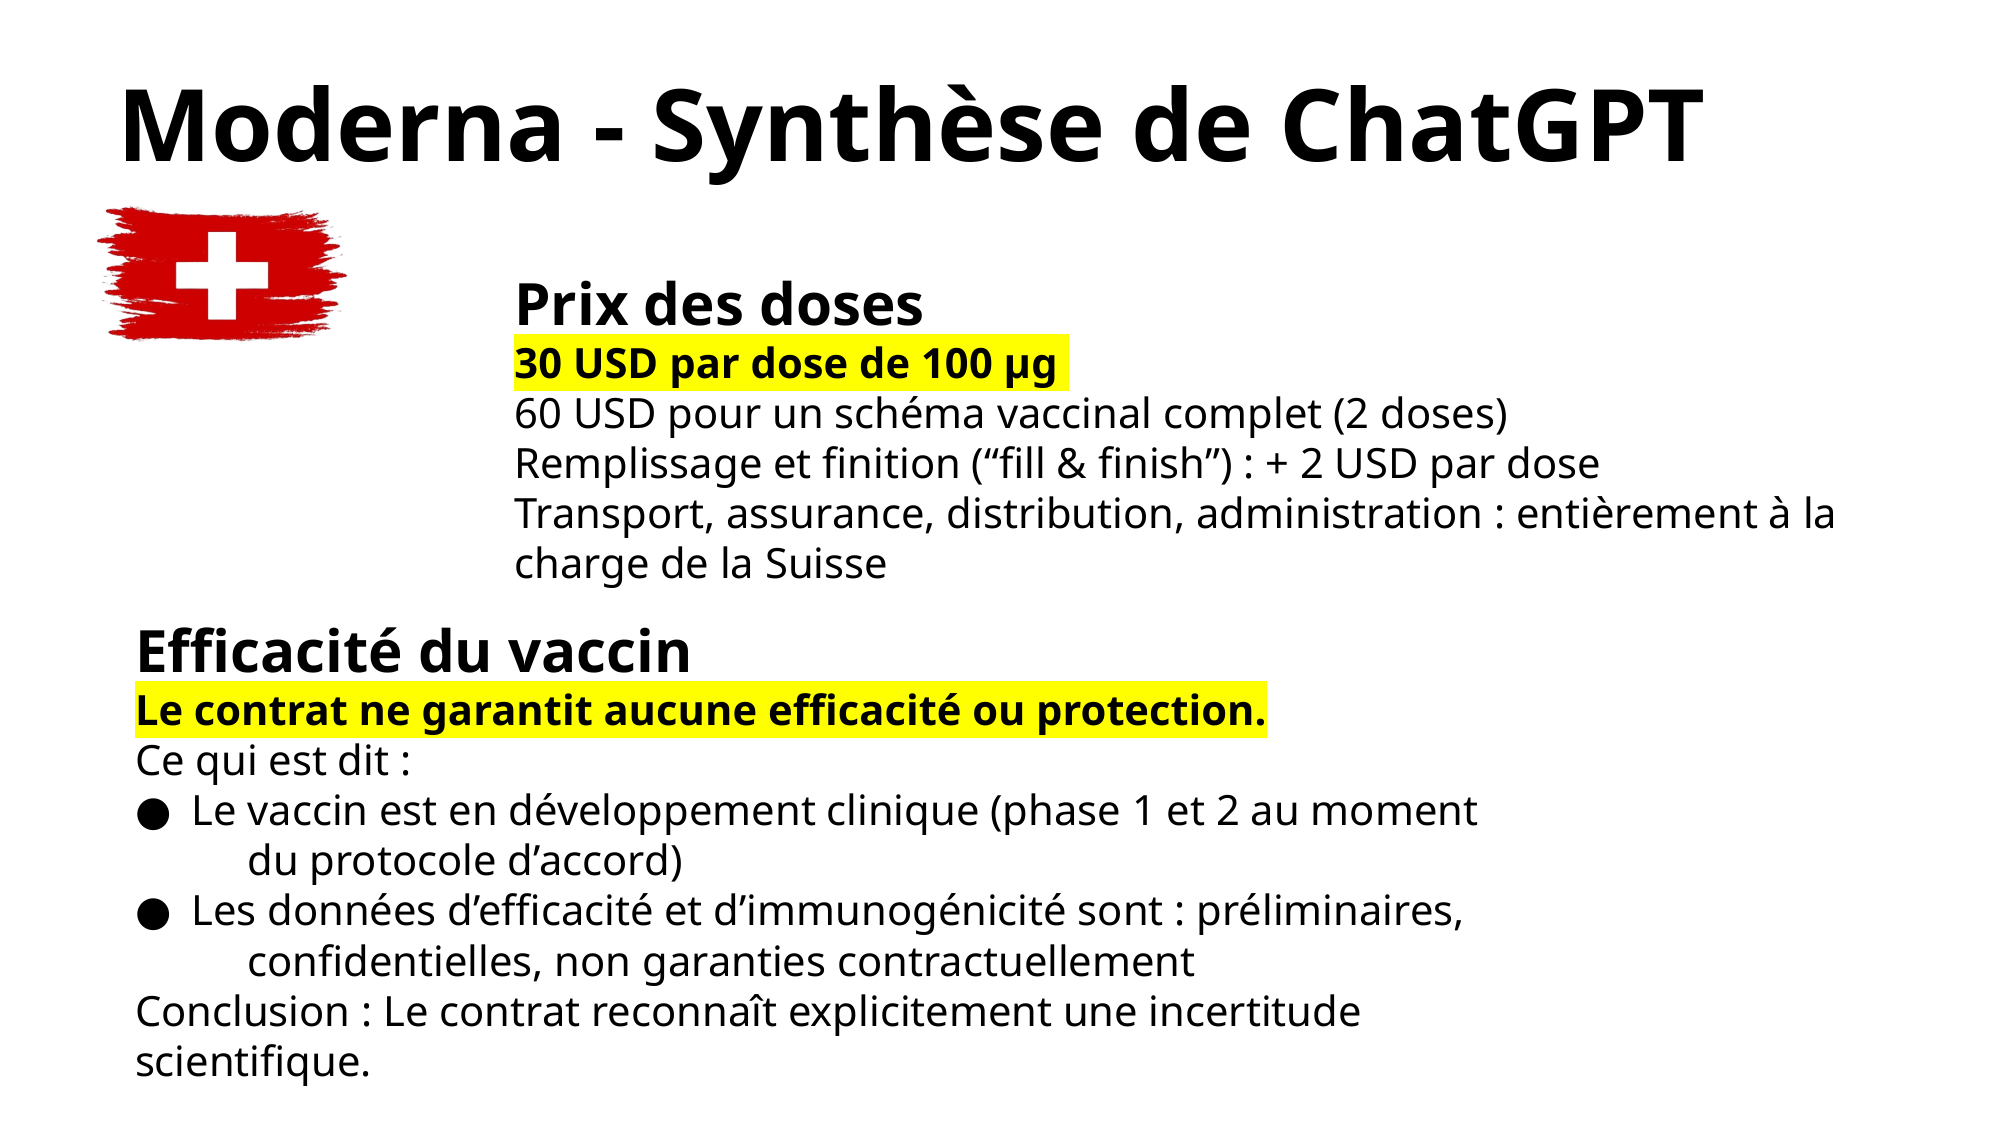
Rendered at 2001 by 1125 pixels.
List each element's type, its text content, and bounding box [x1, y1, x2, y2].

text_box Moderna - Synthèse de ChatGPT [102, 79, 1898, 195]
picture [80, 120, 359, 399]
text_box Prix des doses 30 USD par dose de 100 µg 60 USD pour un schéma vaccinal complet (2 doses) Remplissage et finition (“fill & finish”) : + 2 USD par dose Transport, assurance, distribution, administration : entièrement à la charge de la Suisse [499, 259, 1898, 598]
text_box Efficacité du vaccin Le contrat ne garantit aucune efficacité ou protection. Ce qui est dit : Le vaccin est en développement clinique (phase 1 et 2 au moment du protocole d’accord) Les données d’efficacité et d’immunogénicité sont : préliminaires, confidentielles, non garanties contractuellement Conclusion : Le contrat reconnaît explicitement une incertitude scientifique. [119, 606, 1555, 1046]
